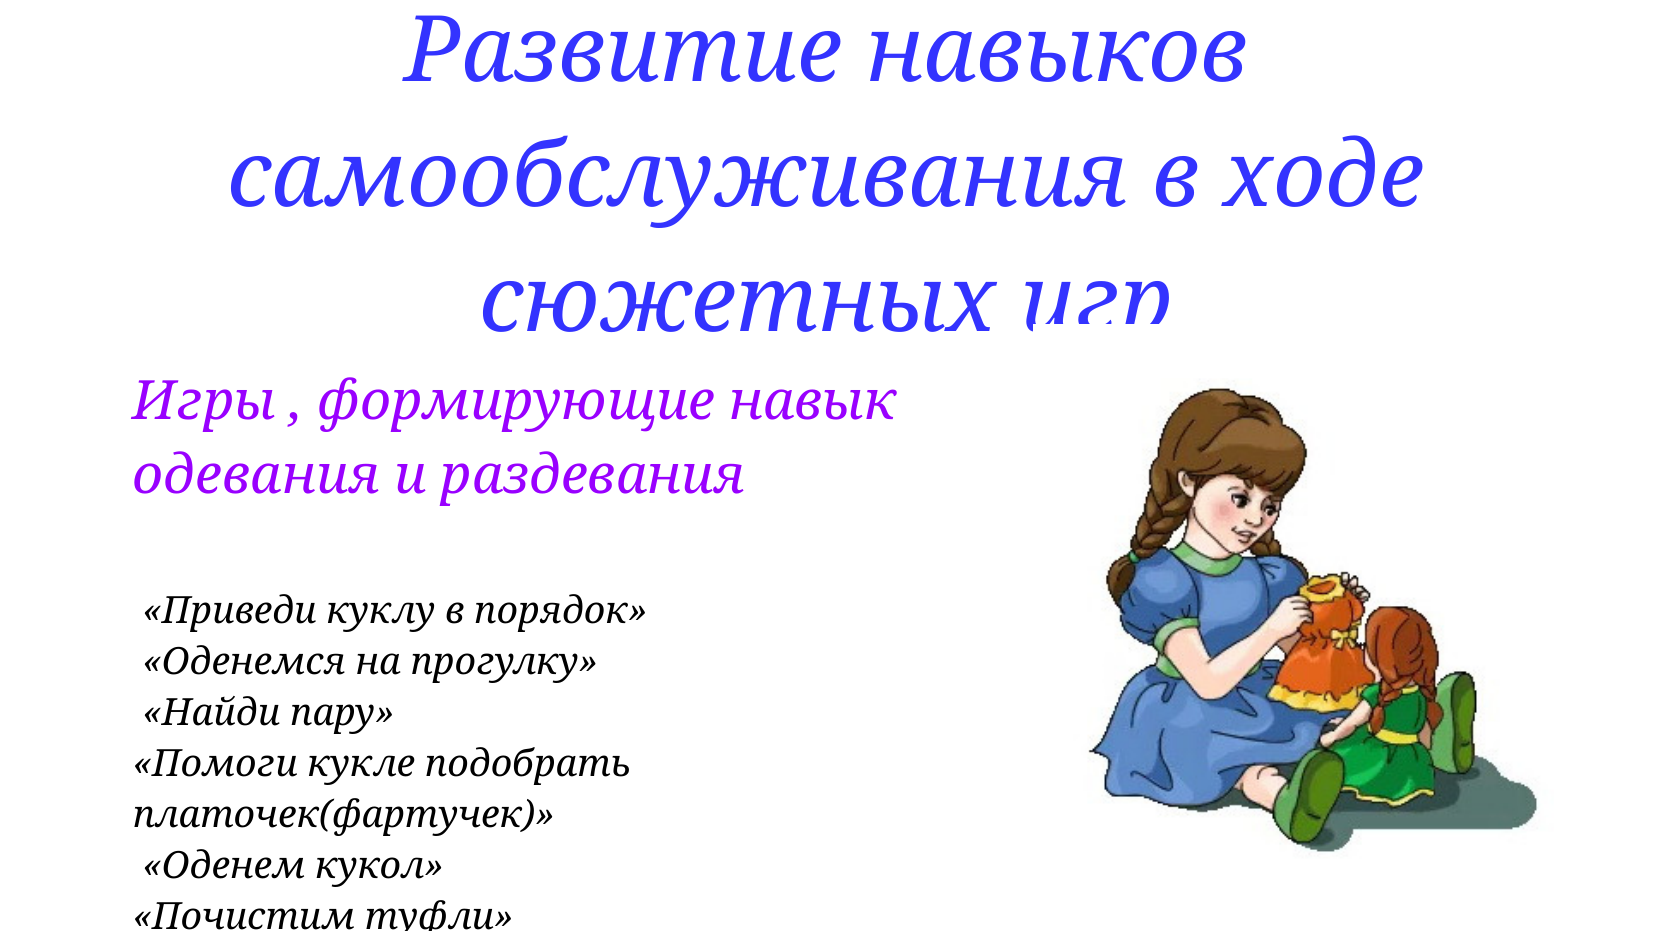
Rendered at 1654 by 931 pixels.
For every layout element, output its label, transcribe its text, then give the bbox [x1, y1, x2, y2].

title Развитие навыков самообслуживания в ходе сюжетных игр [82, 33, 1571, 309]
picture [1033, 324, 1595, 886]
text_box Игры , формирующие навык одевания и раздевания «Приведи куклу в порядок» «Оденемся на прогулку» «Найди пару» «Помоги кукле подобрать платочек(фартучек)» «Оденем кукол» «Почистим туфли» [118, 354, 945, 795]
